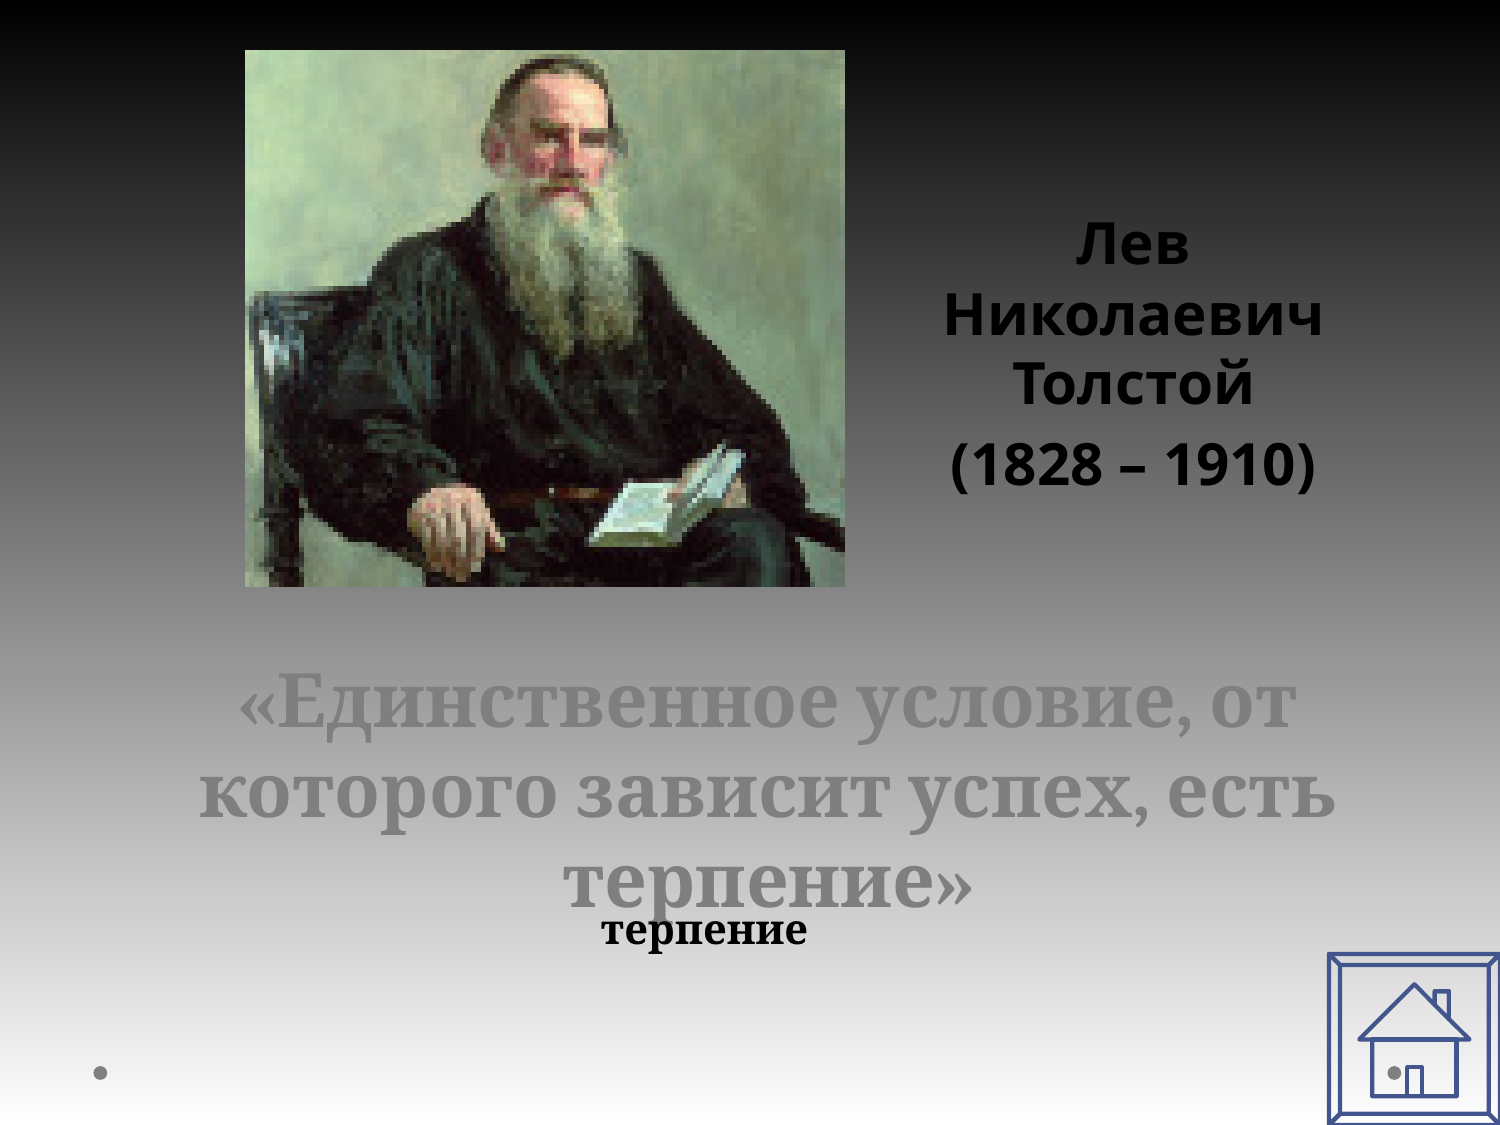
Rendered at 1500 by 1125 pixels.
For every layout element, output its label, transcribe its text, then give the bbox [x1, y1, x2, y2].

picture [245, 50, 845, 587]
text_box терпение [585, 895, 1008, 961]
list «Единственное условие, от которого зависит успех, есть терпение» [76, 645, 1461, 891]
text_box Лев Николаевич Толстой (1828 – 1910) [868, 199, 1399, 334]
text_box [1330, 953, 1500, 1125]
